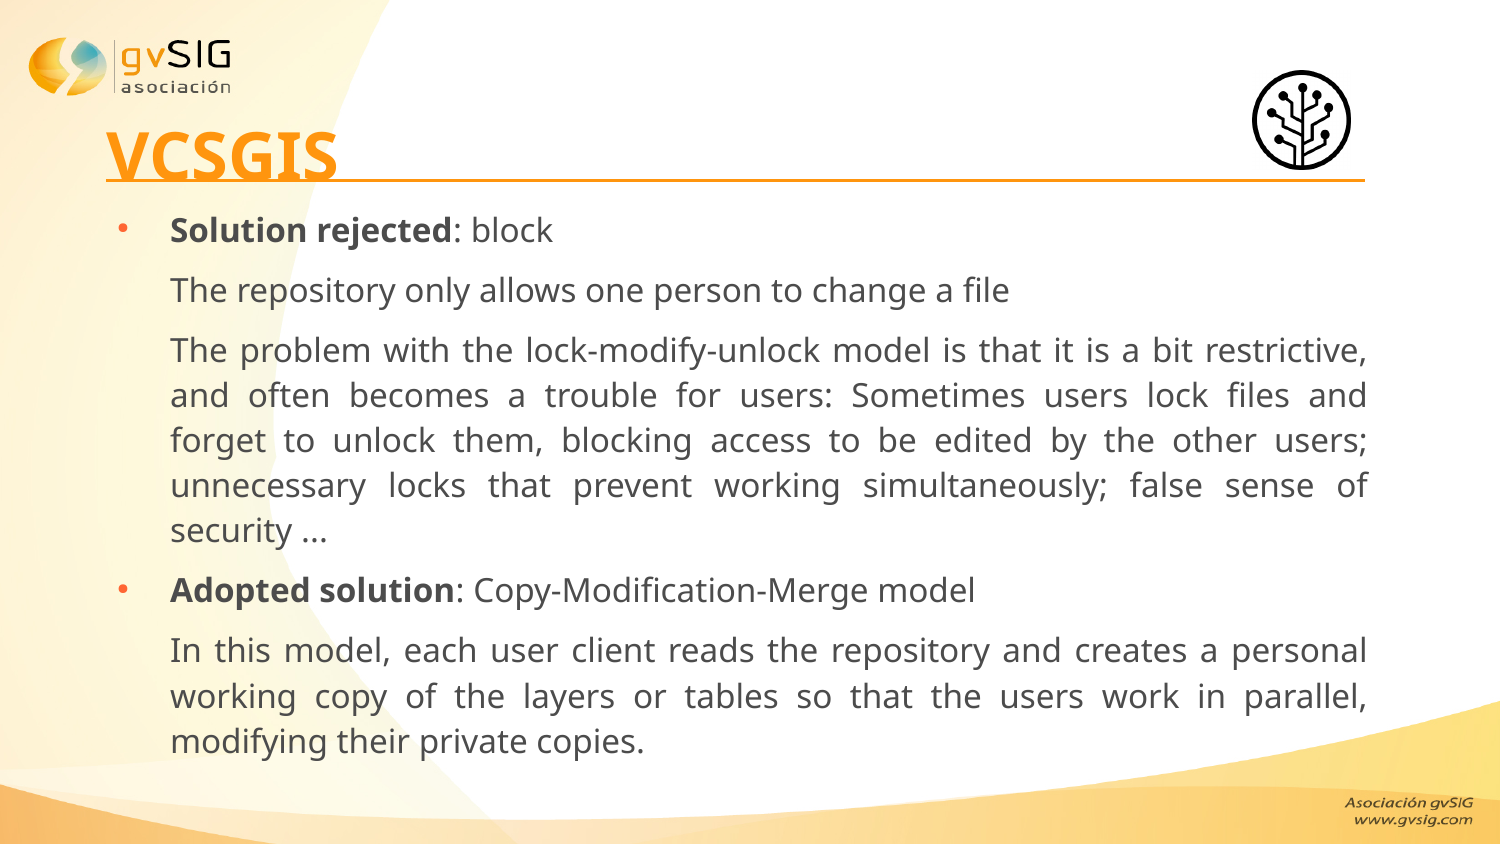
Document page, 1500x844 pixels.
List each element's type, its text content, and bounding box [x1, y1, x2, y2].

title VCSGIS [106, 115, 1457, 193]
list Solution rejected: block The repository only allows one person to change a file The problem with the lock-modify-unlock model is that it is a bit restrictive, and often becomes a trouble for users: Sometimes users lock files and forget to unlock them, blocking access to be edited by the other users; unnecessary locks that prevent working simultaneously; false sense of security ... Adopted solution: Copy-Modification-Merge model In this model, each user client reads the repository and creates a personal working copy of the layers or tables so that the users work in parallel, modifying their private copies. [99, 206, 1371, 748]
picture [0, 0, 1500, 844]
